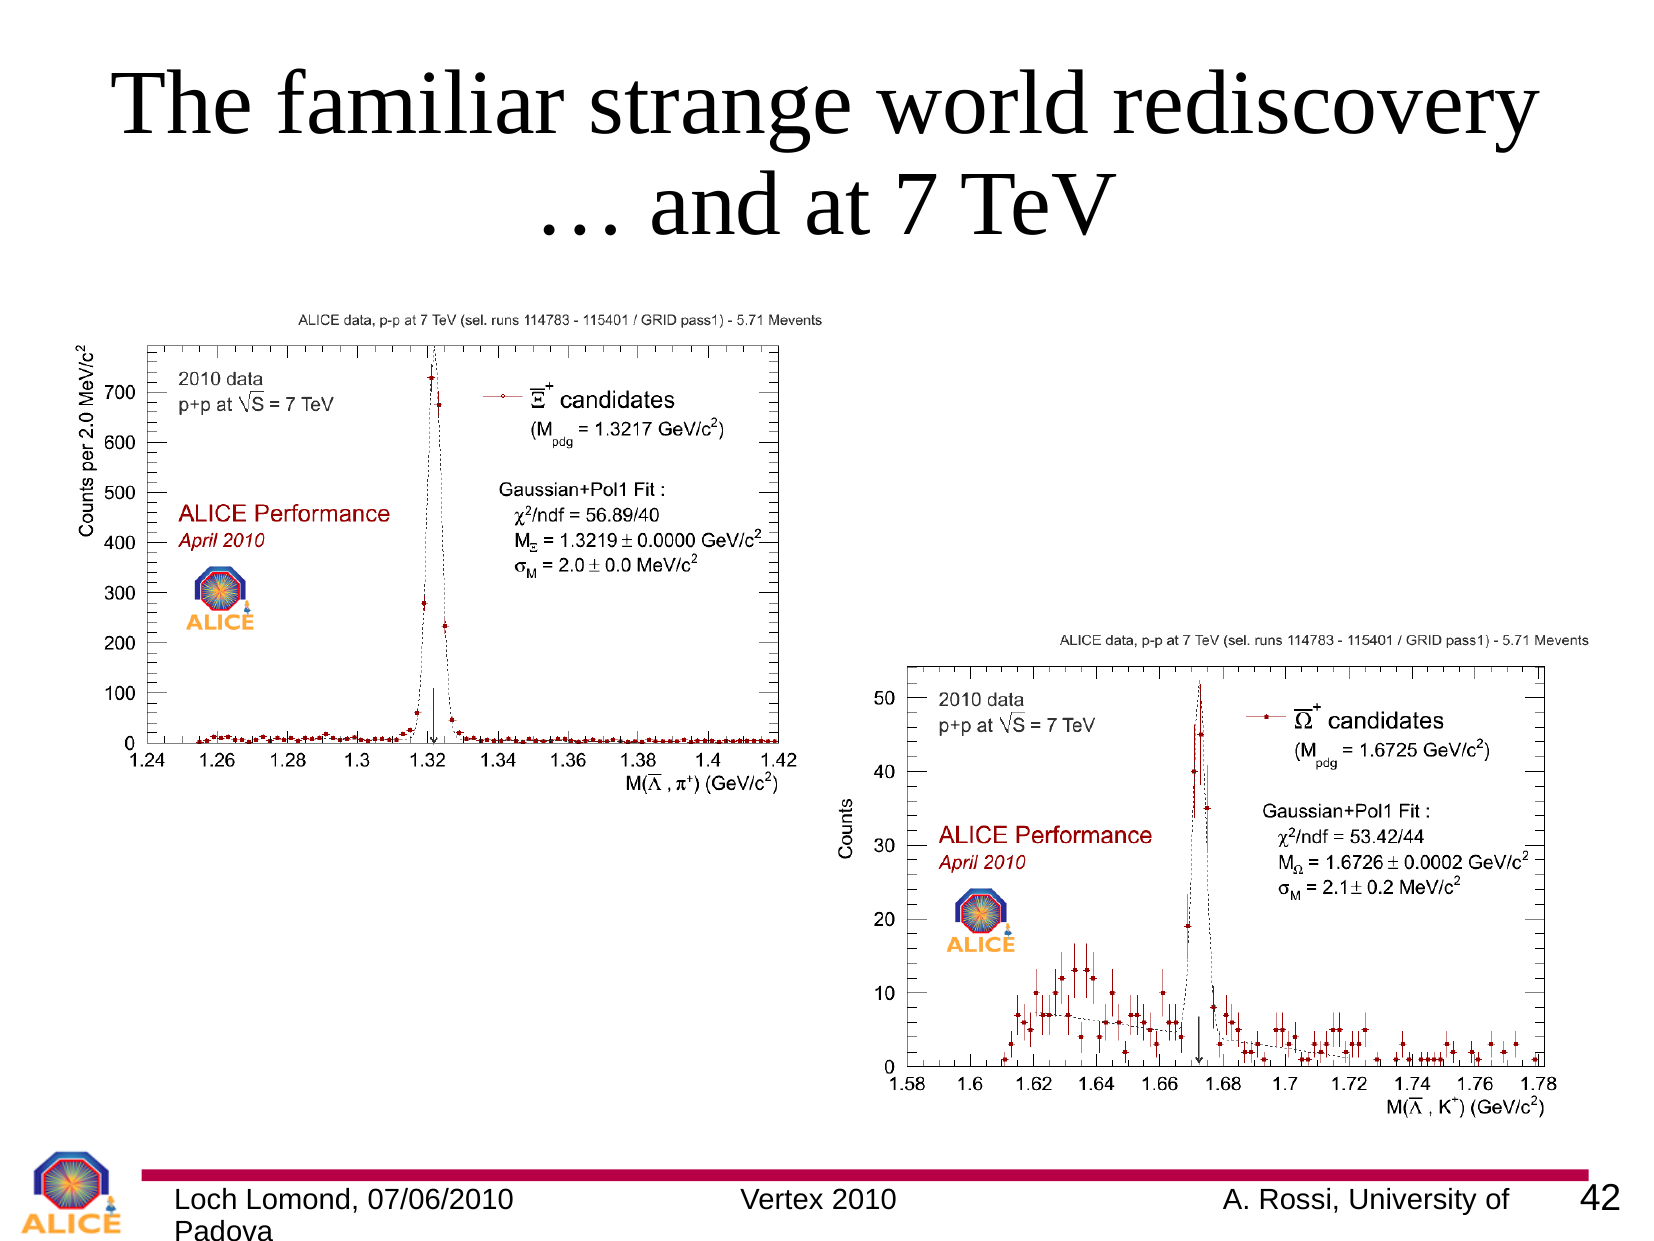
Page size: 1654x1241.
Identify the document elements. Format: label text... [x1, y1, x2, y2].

picture [59, 295, 1625, 1123]
text_box 42 [1564, 1169, 1648, 1227]
text_box Loch Lomond, 07/06/2010 Vertex 2010 A. Rossi, University of Padova [159, 1175, 1564, 1223]
title The familiar strange world rediscovery … and at 7 TeV [82, 26, 1571, 280]
text_box [141, 1169, 1564, 1182]
picture [11, 1146, 135, 1241]
